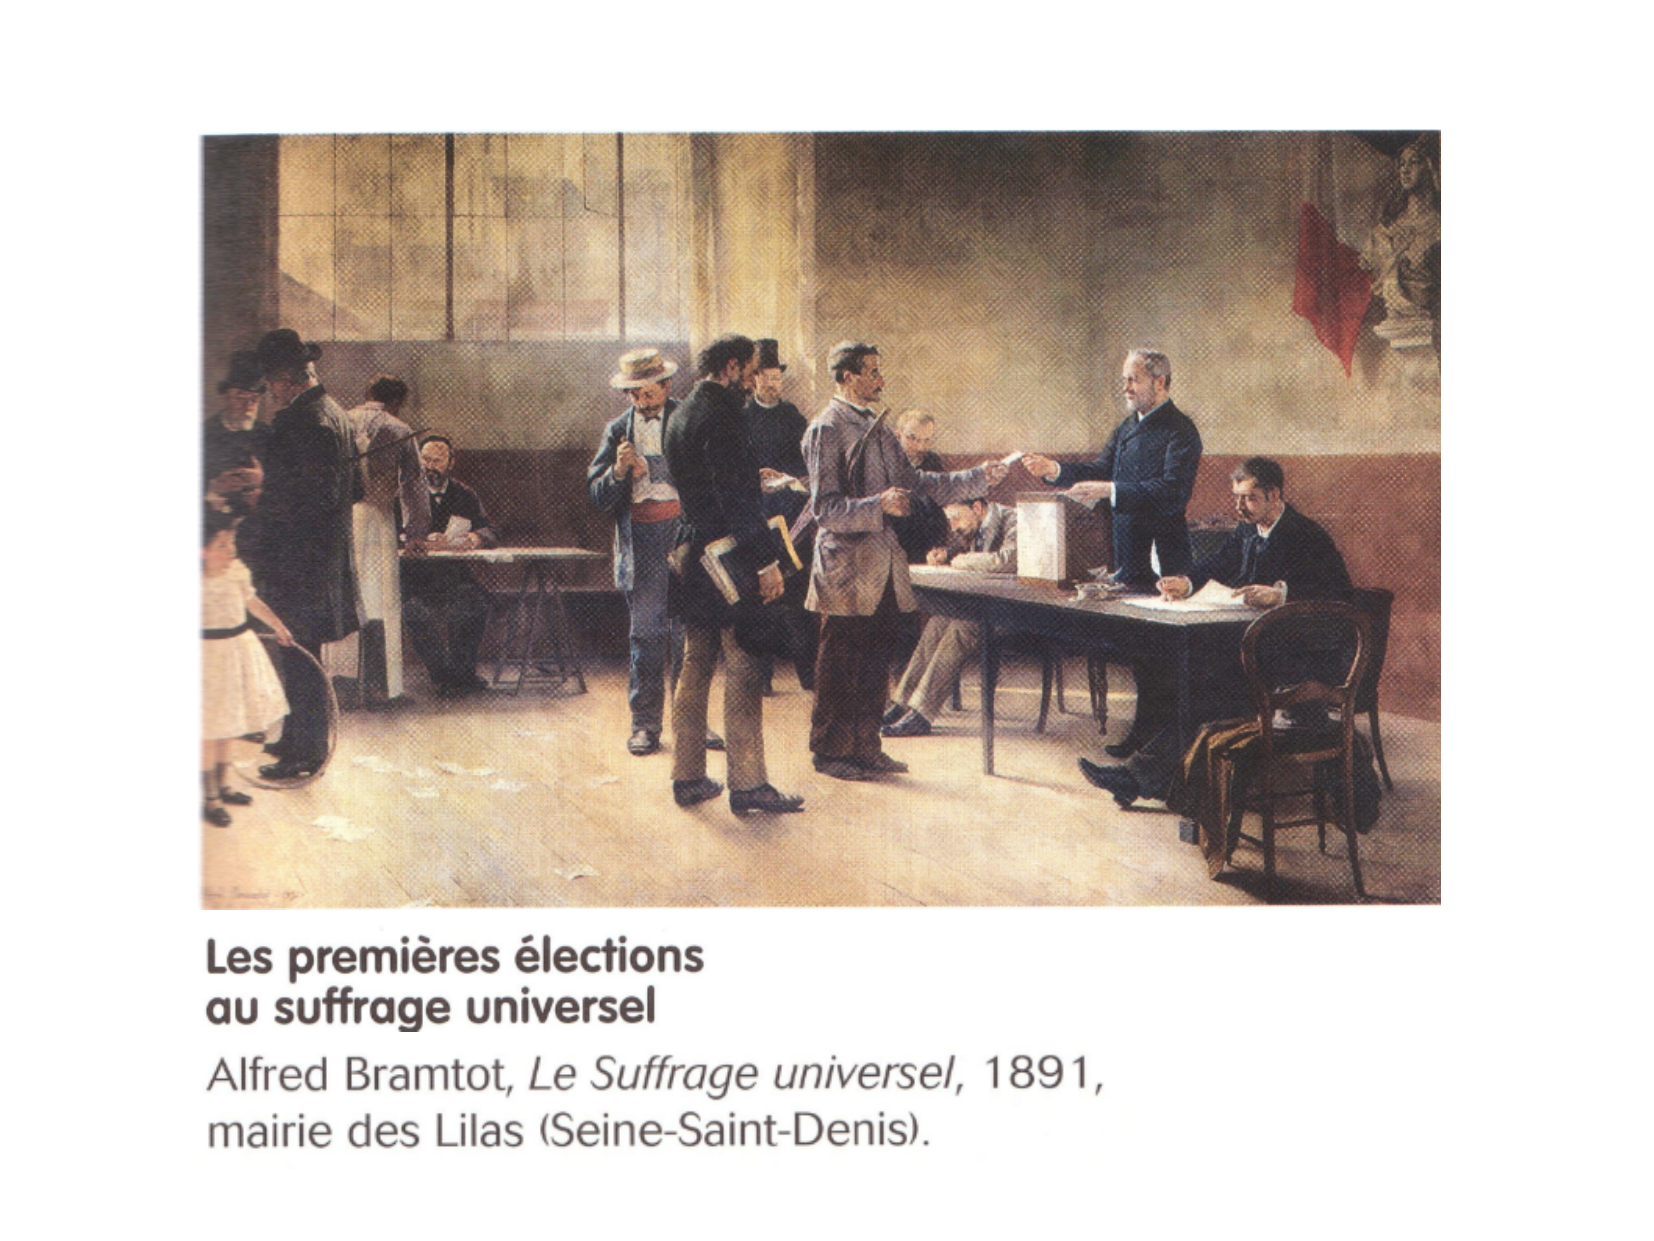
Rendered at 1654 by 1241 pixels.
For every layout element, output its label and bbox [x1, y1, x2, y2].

picture [197, 129, 1441, 910]
picture [200, 921, 709, 1032]
picture [188, 1044, 1131, 1170]
